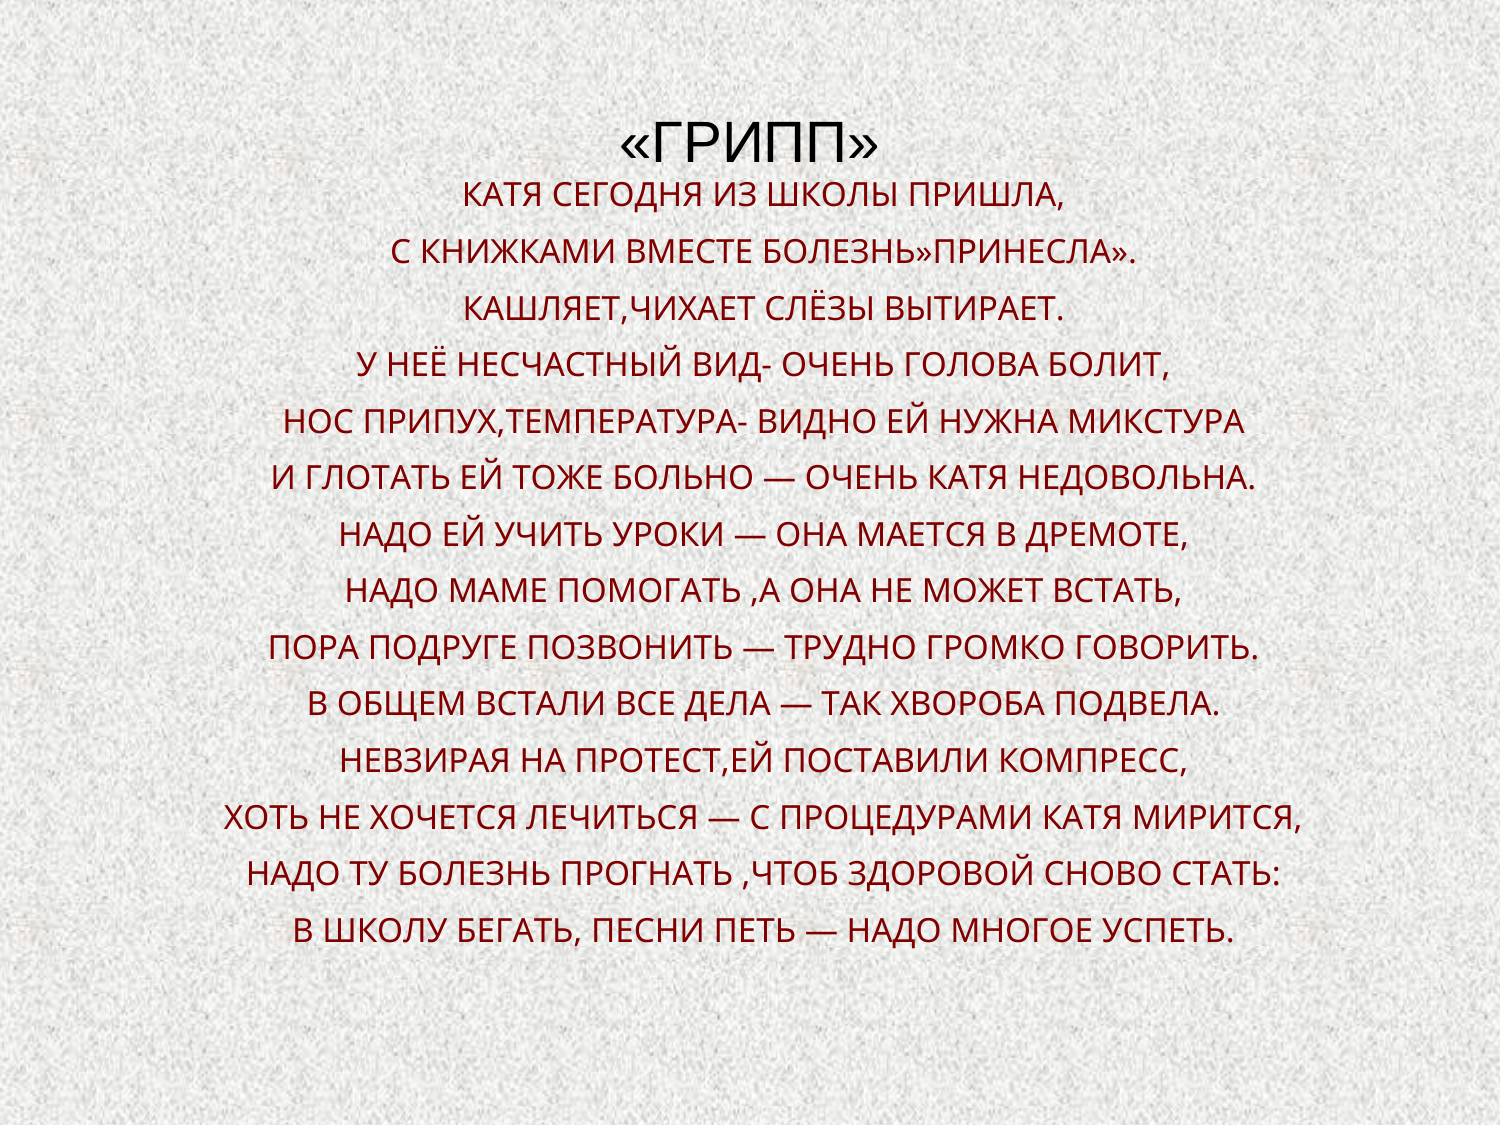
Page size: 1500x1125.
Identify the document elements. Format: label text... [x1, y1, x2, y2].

subtitle КАТЯ СЕГОДНЯ ИЗ ШКОЛЫ ПРИШЛА, С КНИЖКАМИ ВМЕСТЕ БОЛЕЗНЬ»ПРИНЕСЛА». КАШЛЯЕТ,ЧИХАЕТ СЛЁЗЫ ВЫТИРАЕТ. У НЕЁ НЕСЧАСТНЫЙ ВИД- ОЧЕНЬ ГОЛОВА БОЛИТ, НОС ПРИПУХ,ТЕМПЕРАТУРА- ВИДНО ЕЙ НУЖНА МИКСТУРА И ГЛОТАТЬ ЕЙ ТОЖЕ БОЛЬНО — ОЧЕНЬ КАТЯ НЕДОВОЛЬНА. НАДО ЕЙ УЧИТЬ УРОКИ — ОНА МАЕТСЯ В ДРЕМОТЕ, НАДО МАМЕ ПОМОГАТЬ ,А ОНА НЕ МОЖЕТ ВСТАТЬ, ПОРА ПОДРУГЕ ПОЗВОНИТЬ — ТРУДНО ГРОМКО ГОВОРИТЬ. В ОБЩЕМ ВСТАЛИ ВСЕ ДЕЛА — ТАК ХВОРОБА ПОДВЕЛА. НЕВЗИРАЯ НА ПРОТЕСТ,ЕЙ ПОСТАВИЛИ КОМПРЕСС, ХОТЬ НЕ ХОЧЕТСЯ ЛЕЧИТЬСЯ — С ПРОЦЕДУРАМИ КАТЯ МИРИТСЯ, НАДО ТУ БОЛЕЗНЬ ПРОГНАТЬ ,ЧТОБ ЗДОРОВОЙ СНОВО СТАТЬ: В ШКОЛУ БЕГАТЬ, ПЕСНИ ПЕТЬ — НАДО МНОГОЕ УСПЕТЬ. [89, 173, 1439, 949]
title «ГРИПП» [381, 20, 1425, 173]
picture [0, 0, 1500, 1125]
